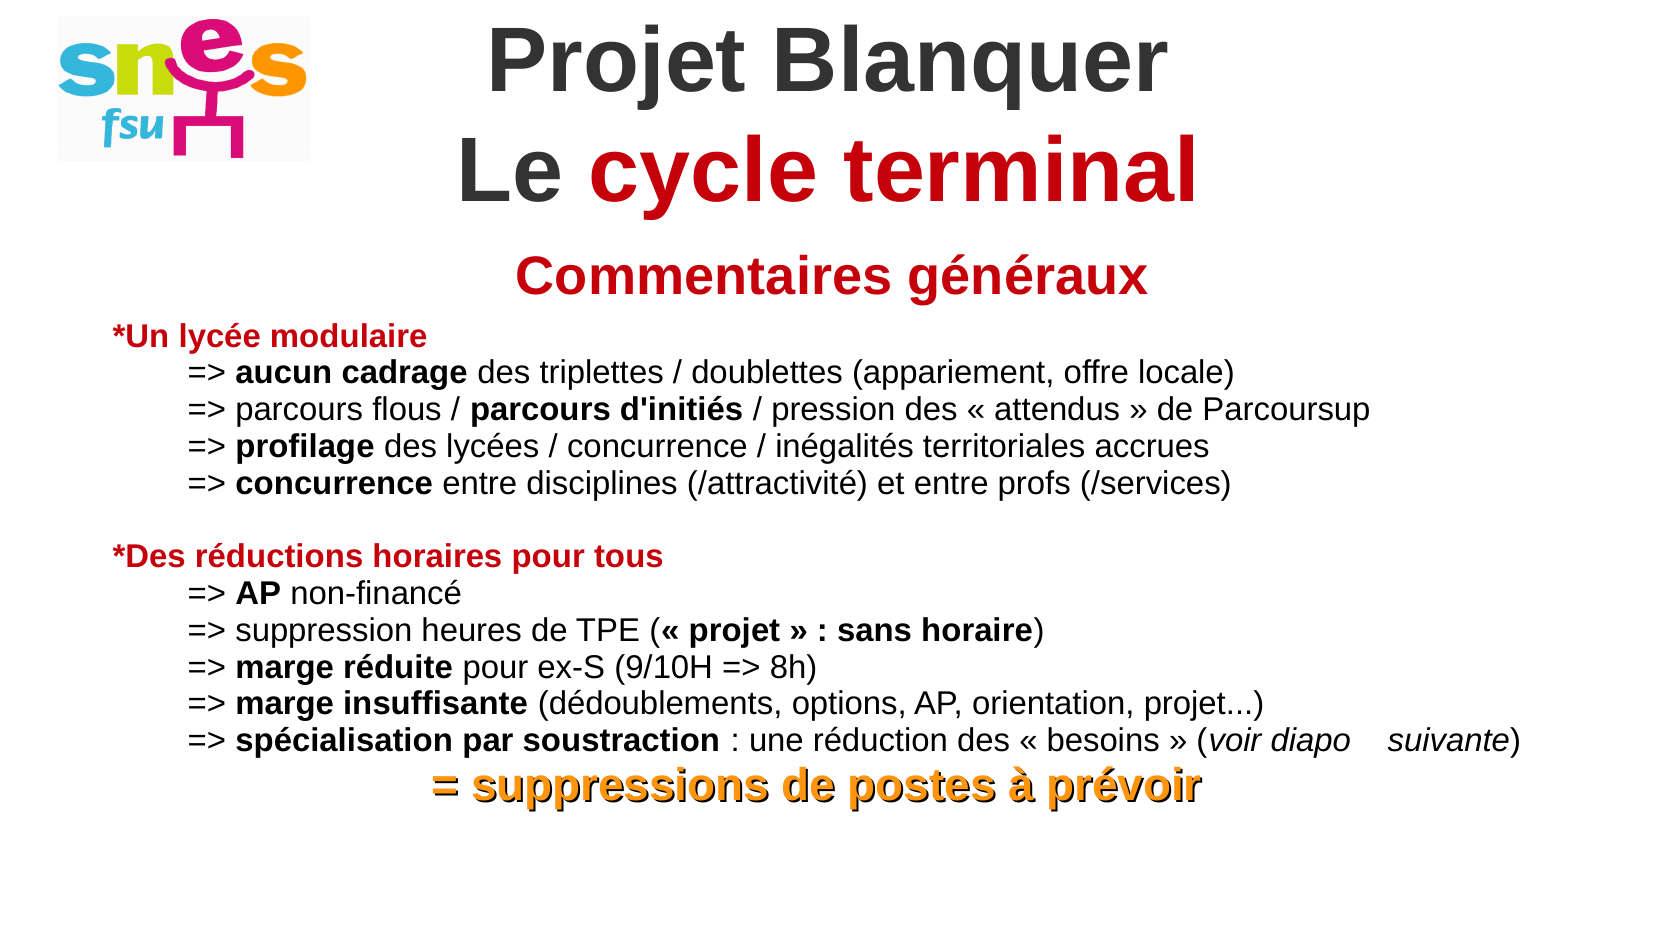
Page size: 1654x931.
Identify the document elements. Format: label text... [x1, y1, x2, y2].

text_box *Un lycée modulaire => aucun cadrage des triplettes / doublettes (appariement, offre locale) => parcours flous / parcours d'initiés / pression des « attendus » de Parcoursup => profilage des lycées / concurrence / inégalités territoriales accrues => concurrence entre disciplines (/attractivité) et entre profs (/services) *Des réductions horaires pour tous => AP non-financé => suppression heures de TPE (« projet » : sans horaire) => marge réduite pour ex-S (9/10H => 8h) => marge insuffisante (dédoublements, options, AP, orientation, projet...) => spécialisation par soustraction : une réduction des « besoins » (voir diapo suivante) = suppressions de postes à prévoir [97, 310, 1617, 859]
picture [58, 17, 310, 161]
text_box Commentaires généraux [306, 237, 1360, 310]
title Projet Blanquer Le cycle terminal [122, 0, 1535, 180]
